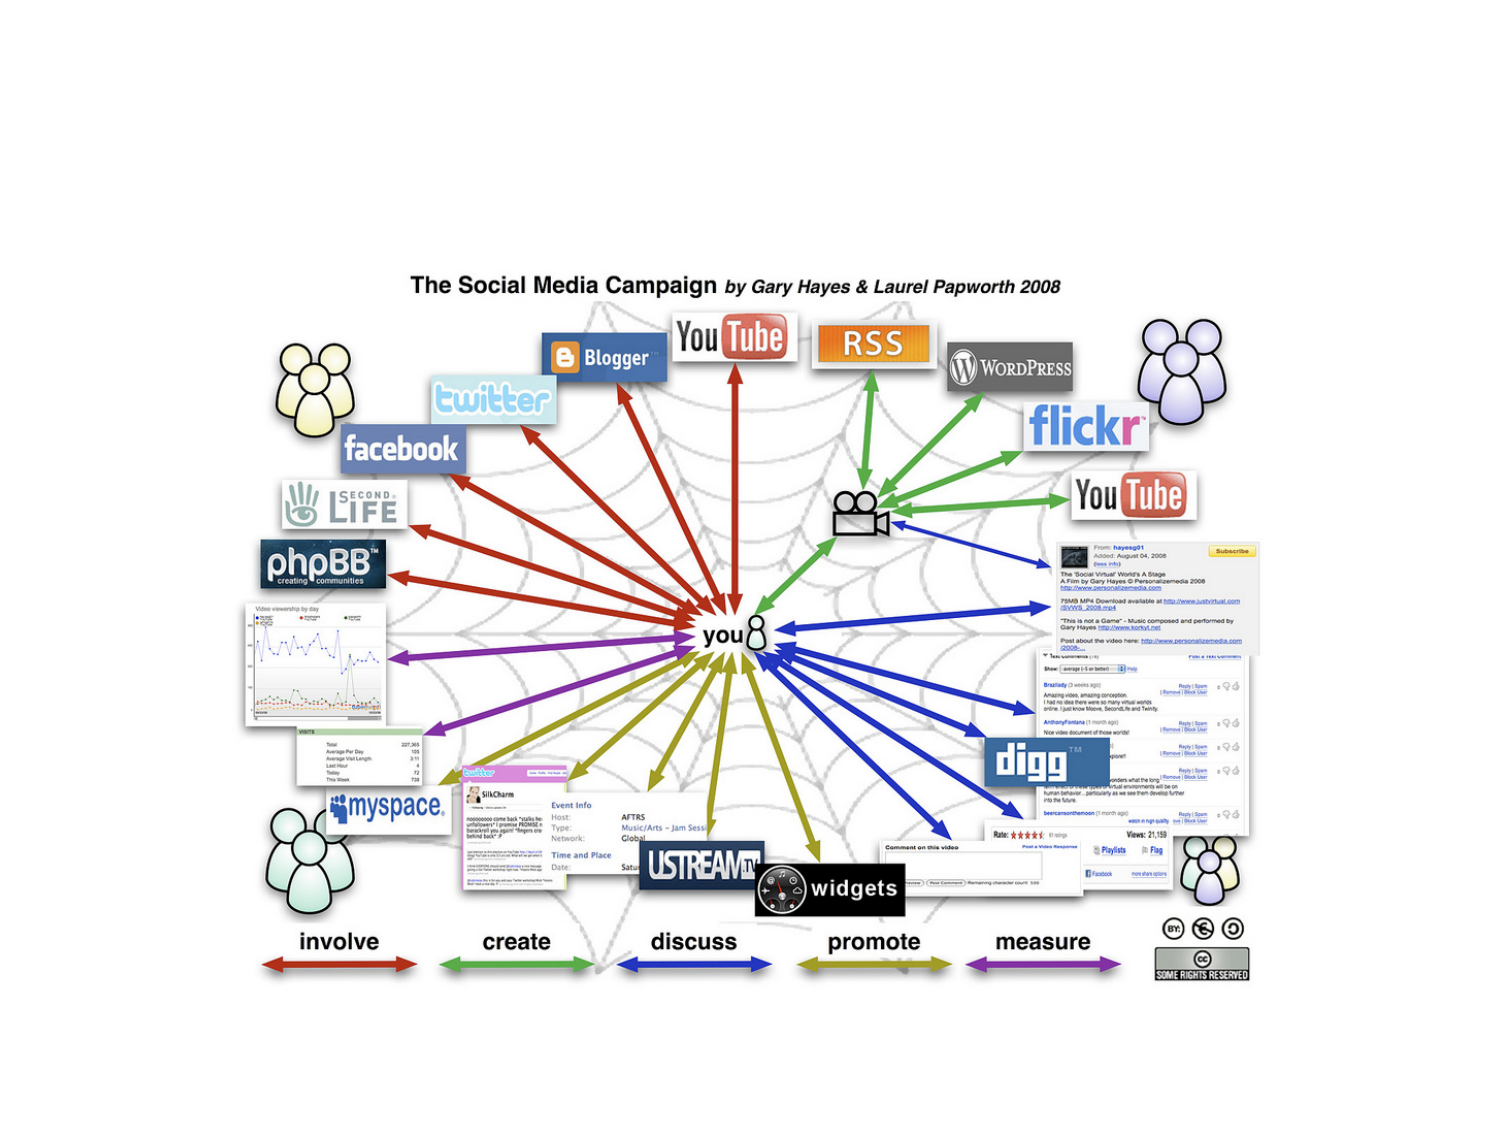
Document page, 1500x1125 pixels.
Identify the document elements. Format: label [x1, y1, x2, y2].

picture [222, 262, 1278, 1005]
